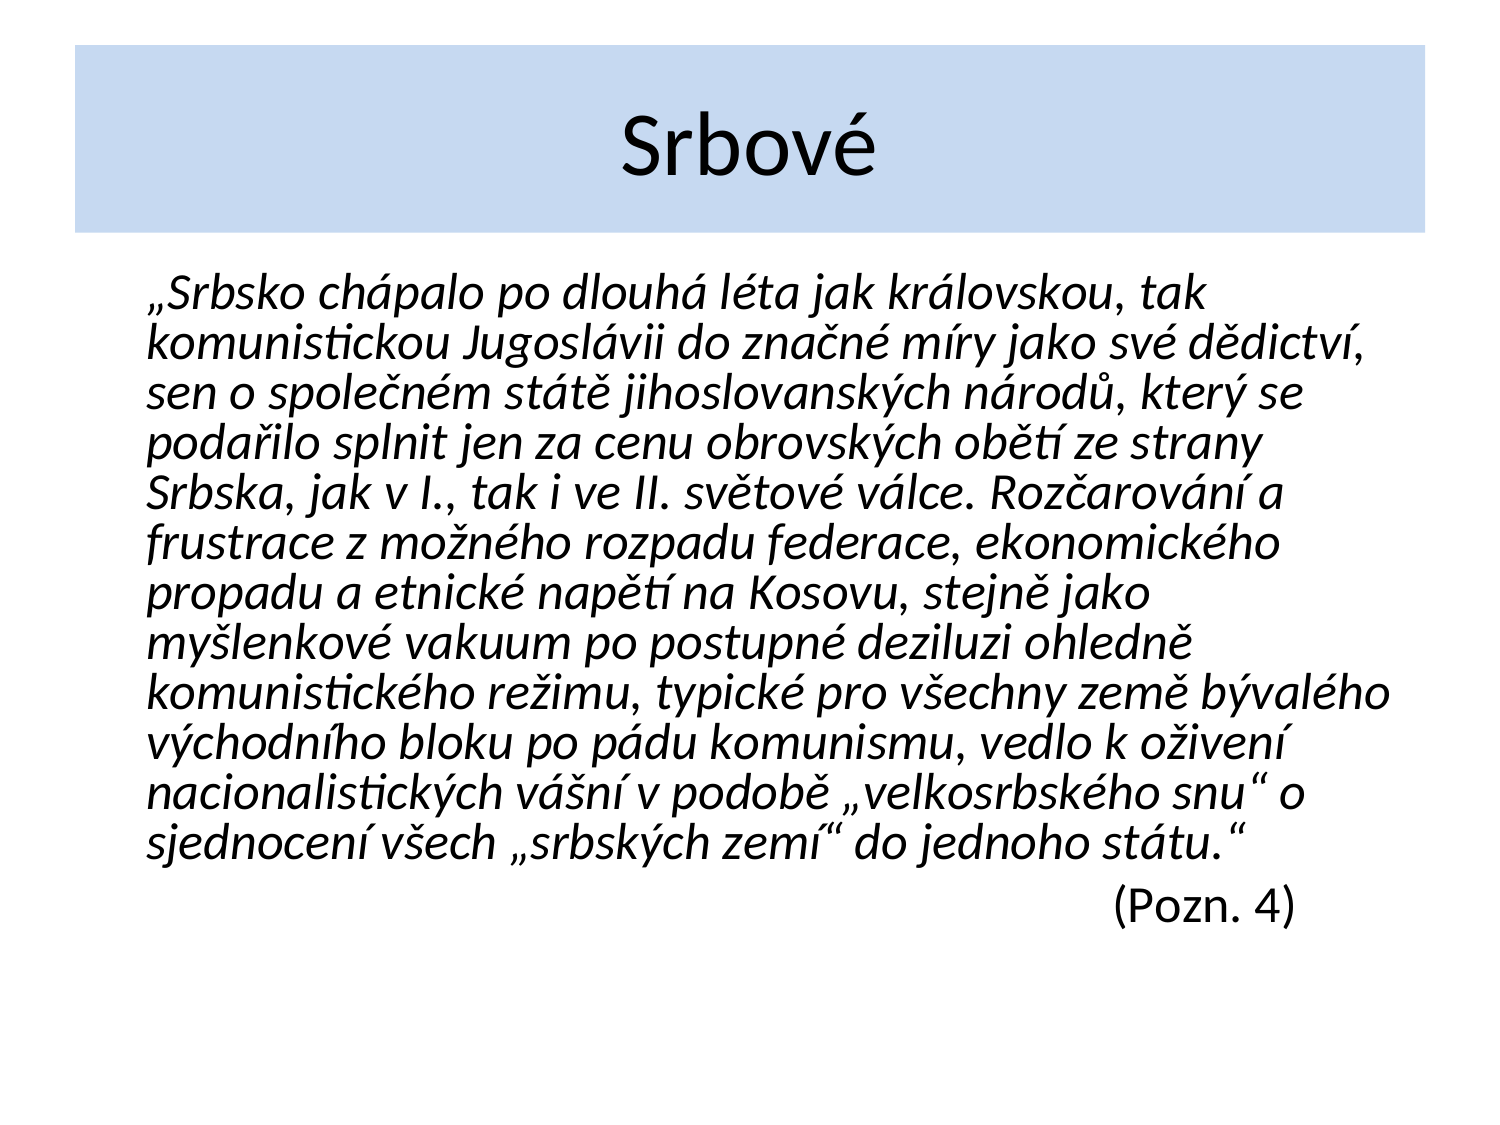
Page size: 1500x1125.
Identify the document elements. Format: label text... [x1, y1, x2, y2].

title Srbové [75, 45, 1426, 233]
list „Srbsko chápalo po dlouhá léta jak královskou, tak komunistickou Jugoslávii do značné míry jako své dědictví, sen o společném státě jihoslovanských národů, který se podařilo splnit jen za cenu obrovských obětí ze strany Srbska, jak v I., tak i ve II. světové válce. Rozčarování a frustrace z možného rozpadu federace, ekonomického propadu a etnické napětí na Kosovu, stejně jako myšlenkové vakuum po postupné deziluzi ohledně komunistického režimu, typické pro všechny země bývalého východního bloku po pádu komunismu, vedlo k oživení nacionalistických vášní v podobě „velkosrbského snu“ o sjednocení všech „srbských zemí“ do jednoho státu.“ (Pozn. 4) [75, 262, 1426, 1006]
